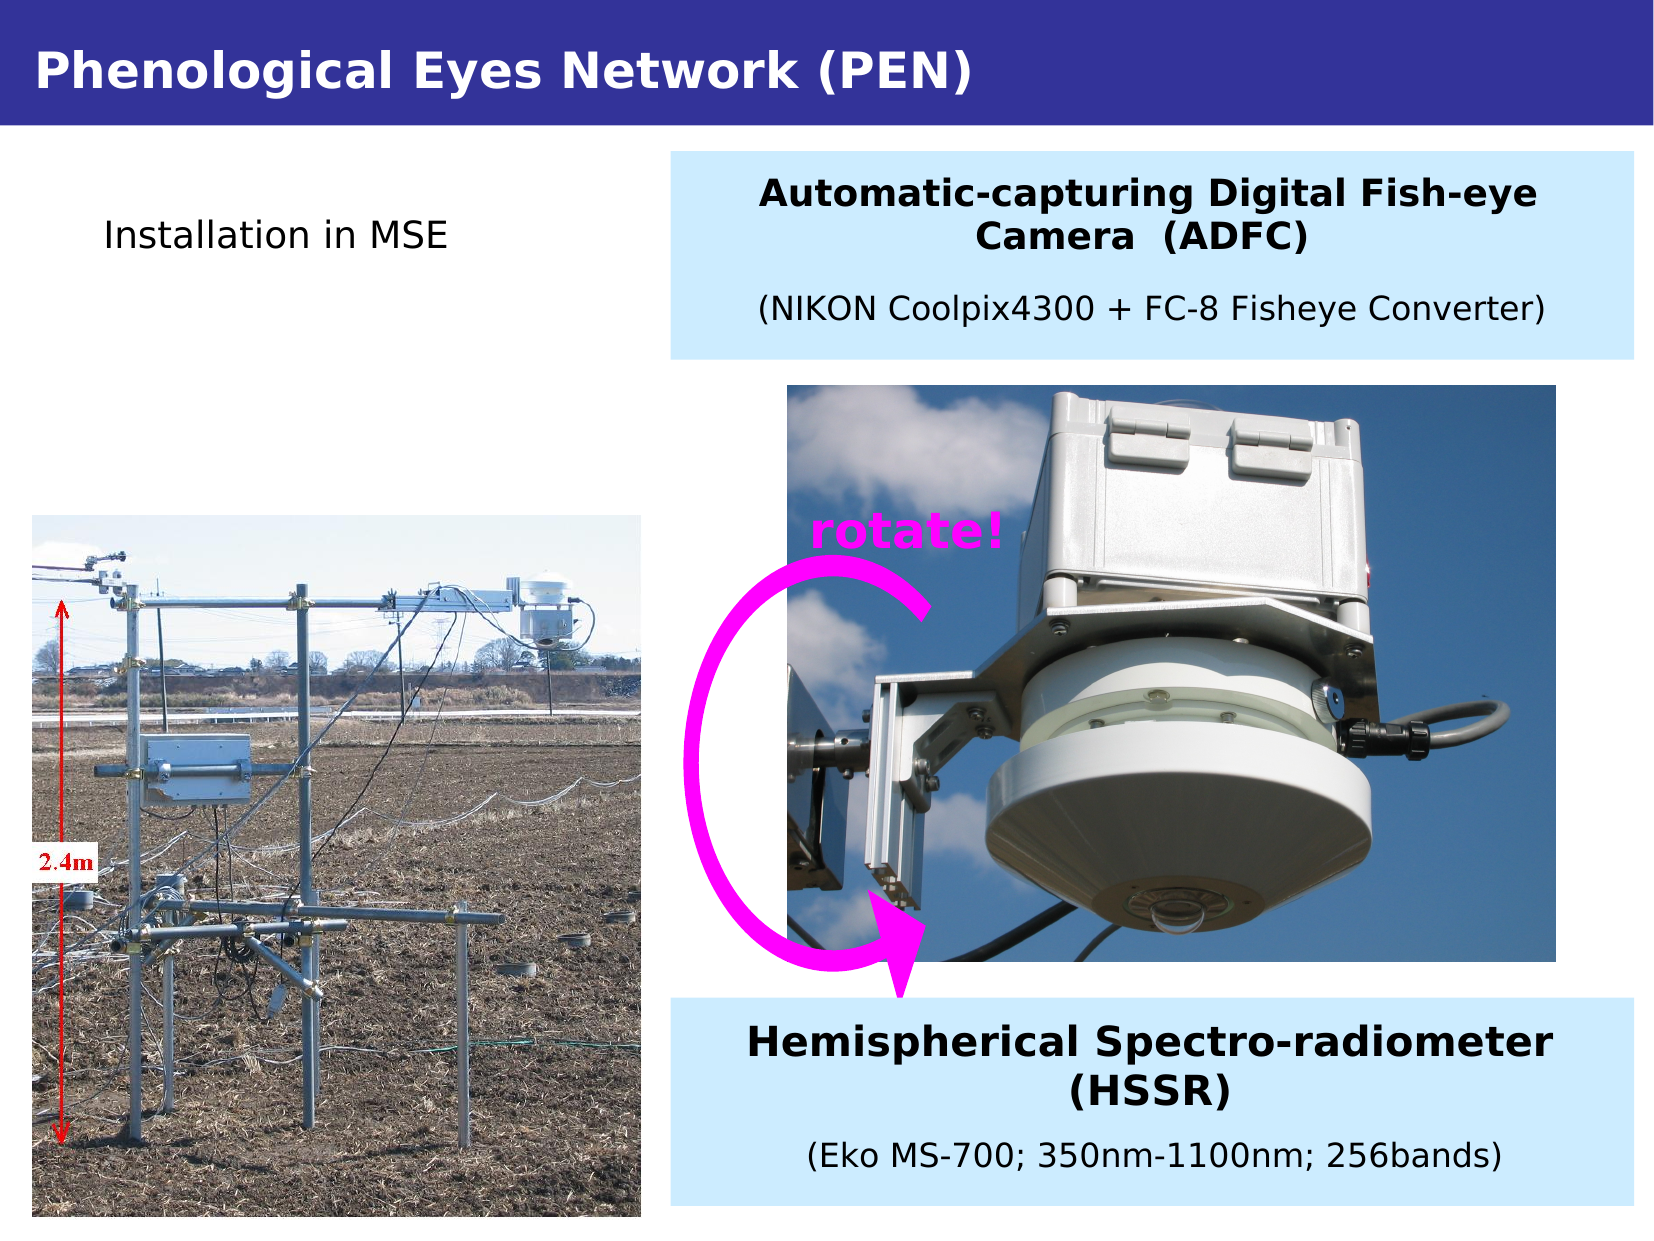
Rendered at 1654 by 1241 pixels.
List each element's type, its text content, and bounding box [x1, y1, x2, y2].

text_box [670, 151, 1635, 360]
text_box [0, 0, 1654, 126]
text_box Phenological Eyes Network (PEN) [19, 34, 1101, 108]
text_box Hemispherical Spectro-radiometer (HSSR) [731, 1010, 1570, 1123]
text_box (Eko MS-700; 350nm-1100nm; 256bands) [791, 1129, 1520, 1183]
text_box (NIKON Coolpix4300 + FC-8 Fisheye Converter) [742, 281, 1563, 336]
picture [32, 515, 645, 1220]
text_box Automatic-capturing Digital Fish-eye Camera (ADFC) [696, 164, 1602, 267]
text_box Installation in MSE [88, 206, 650, 266]
text_box rotate! [794, 494, 1040, 568]
picture [787, 385, 1556, 962]
text_box [670, 562, 1635, 1206]
